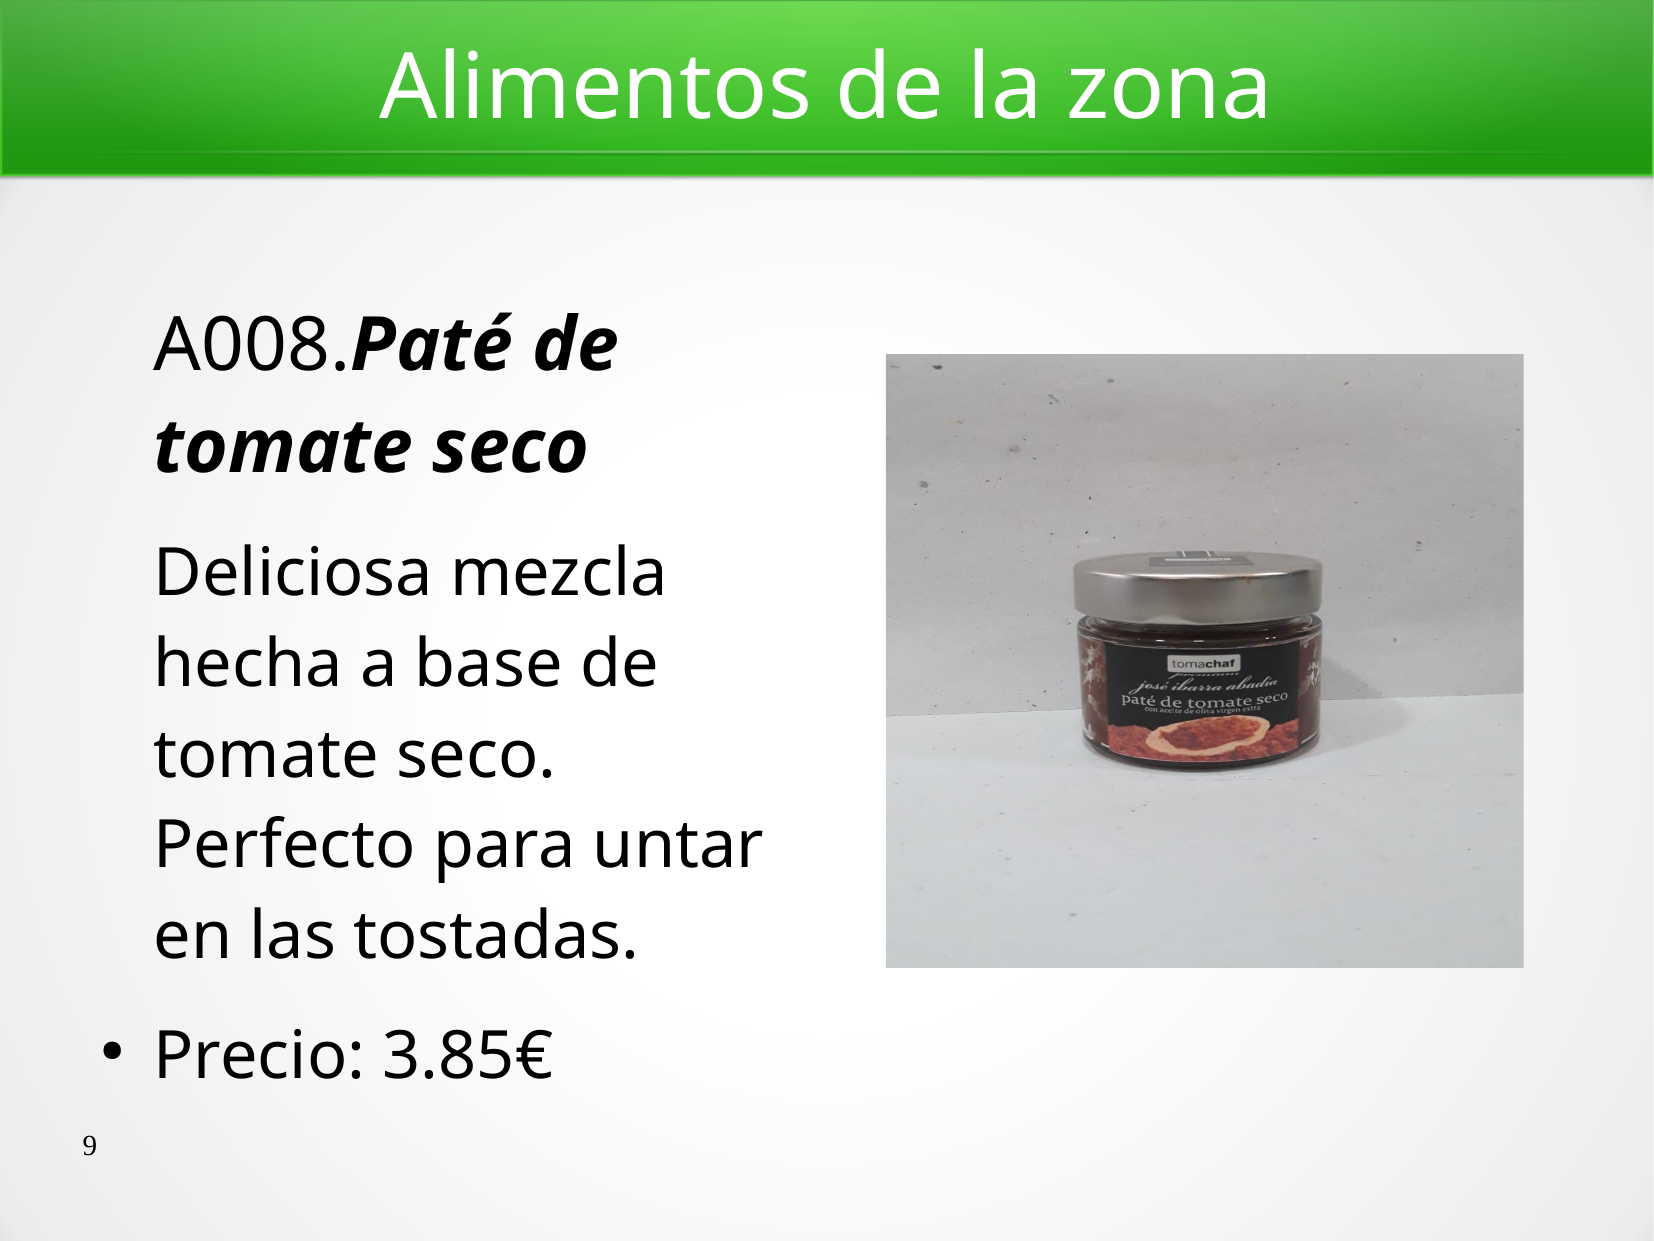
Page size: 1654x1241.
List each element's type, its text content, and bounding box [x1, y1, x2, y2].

picture [0, 0, 1654, 1241]
list A008.Paté de tomate seco Deliciosa mezcla hecha a base de tomate seco. Perfecto para untar en las tostadas. Precio: 3.85€ [82, 290, 809, 1010]
title Alimentos de la zona [82, 11, 1571, 154]
